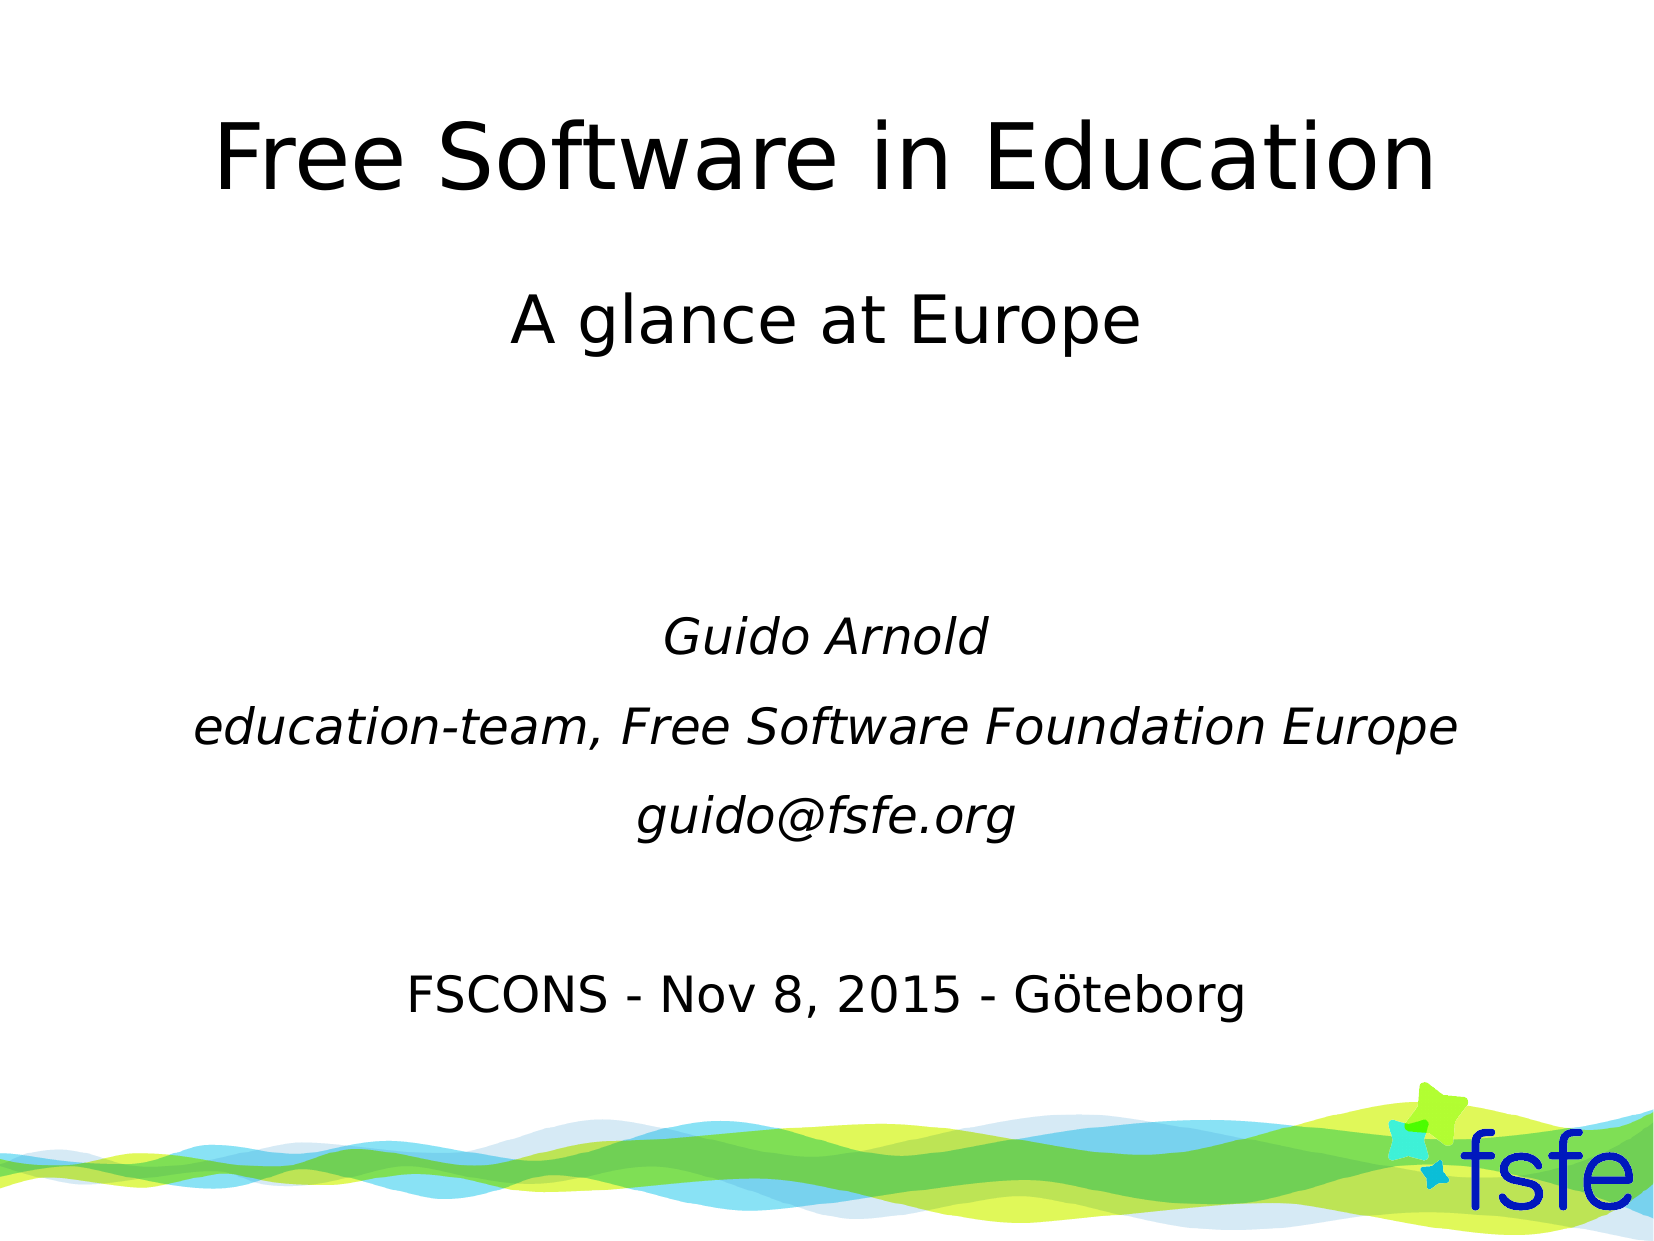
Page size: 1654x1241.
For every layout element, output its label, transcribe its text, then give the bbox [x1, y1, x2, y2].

text_box [82, 1129, 468, 1216]
title Free Software in Education [82, 97, 1571, 209]
subtitle A glance at Europe Guido Arnold education-team, Free Software Foundation Europe guido@fsfe.org FSCONS - Nov 8, 2015 - Göteborg [82, 274, 1571, 1026]
text_box [565, 1129, 1090, 1216]
picture [0, 1081, 1654, 1241]
